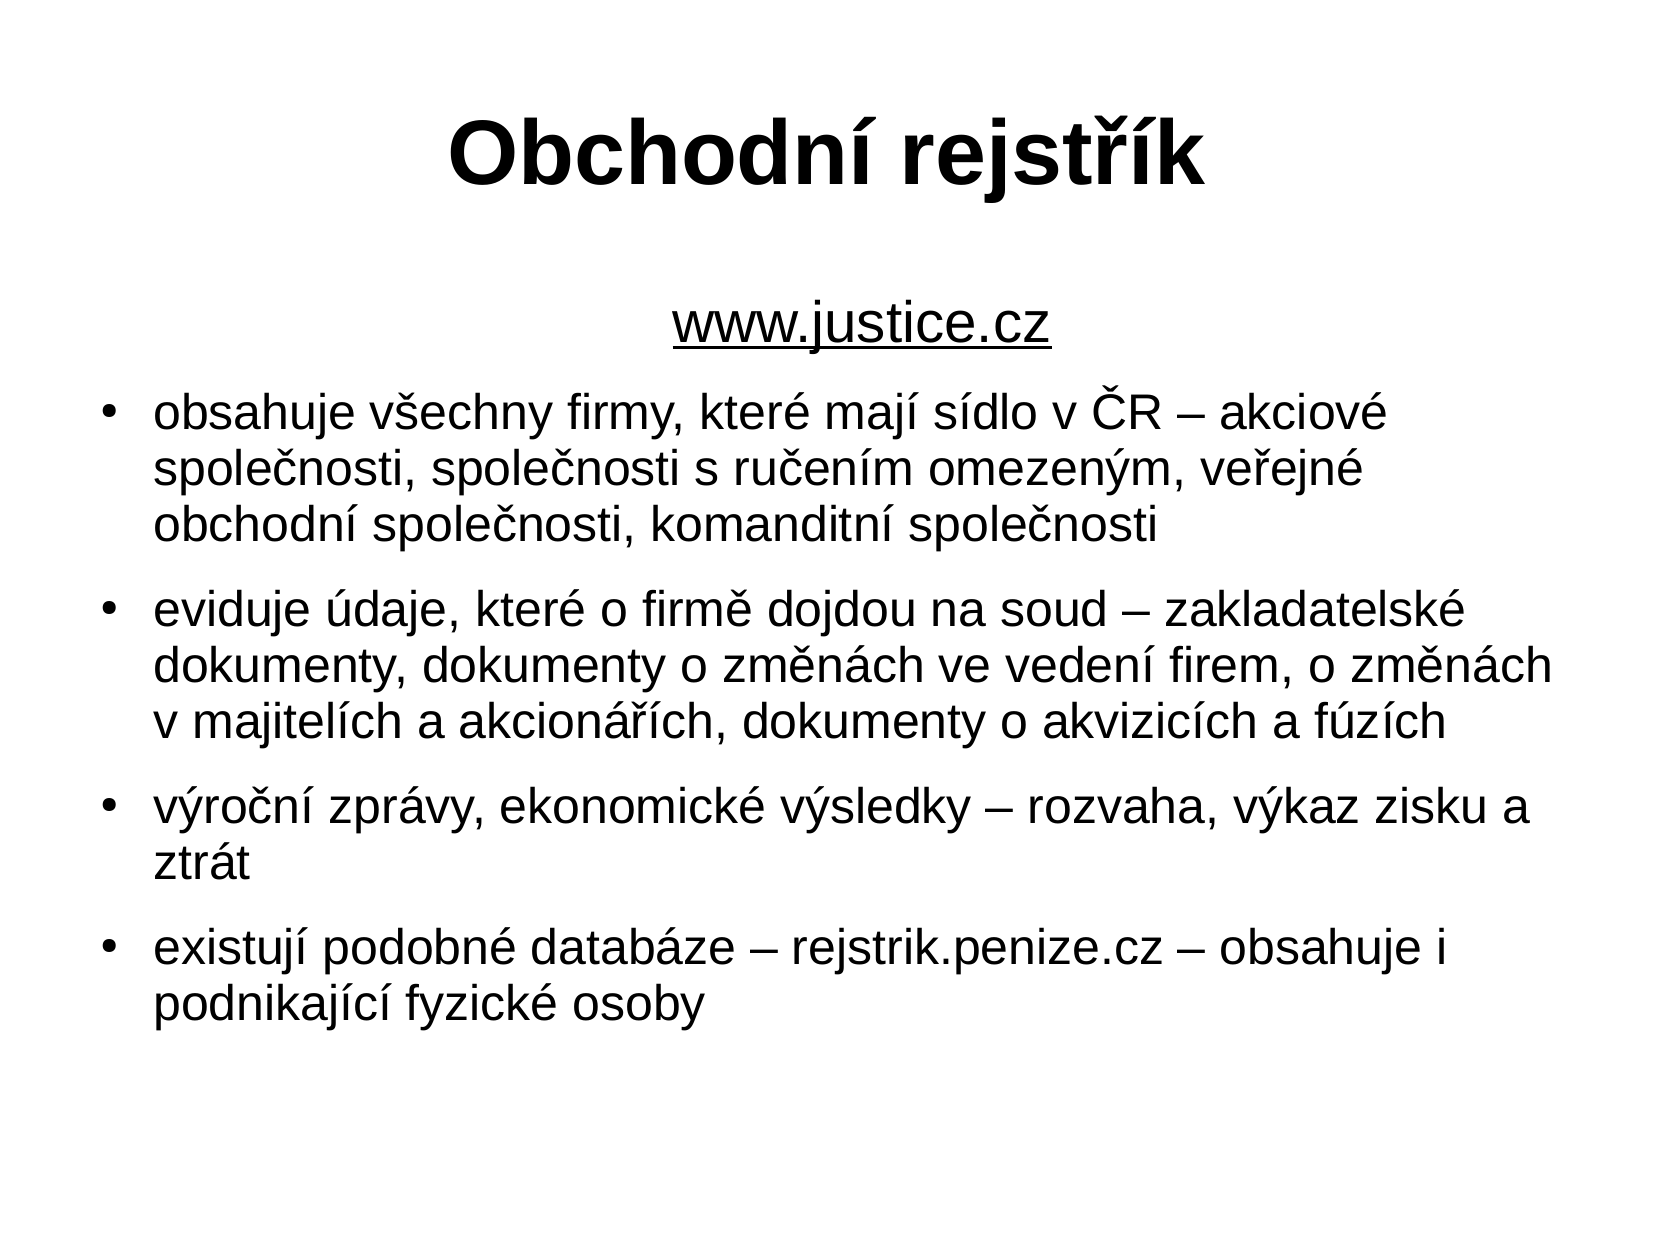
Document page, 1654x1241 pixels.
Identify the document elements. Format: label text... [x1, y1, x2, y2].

title Obchodní rejstřík [82, 49, 1571, 257]
list www.justice.cz obsahuje všechny firmy, které mají sídlo v ČR – akciové společnosti, společnosti s ručením omezeným, veřejné obchodní společnosti, komanditní společnosti eviduje údaje, které o firmě dojdou na soud – zakladatelské dokumenty, dokumenty o změnách ve vedení firem, o změnách v majitelích a akcionářích, dokumenty o akvizicích a fúzích výroční zprávy, ekonomické výsledky – rozvaha, výkaz zisku a ztrát existují podobné databáze – rejstrik.penize.cz – obsahuje i podnikající fyzické osoby [82, 290, 1571, 1109]
